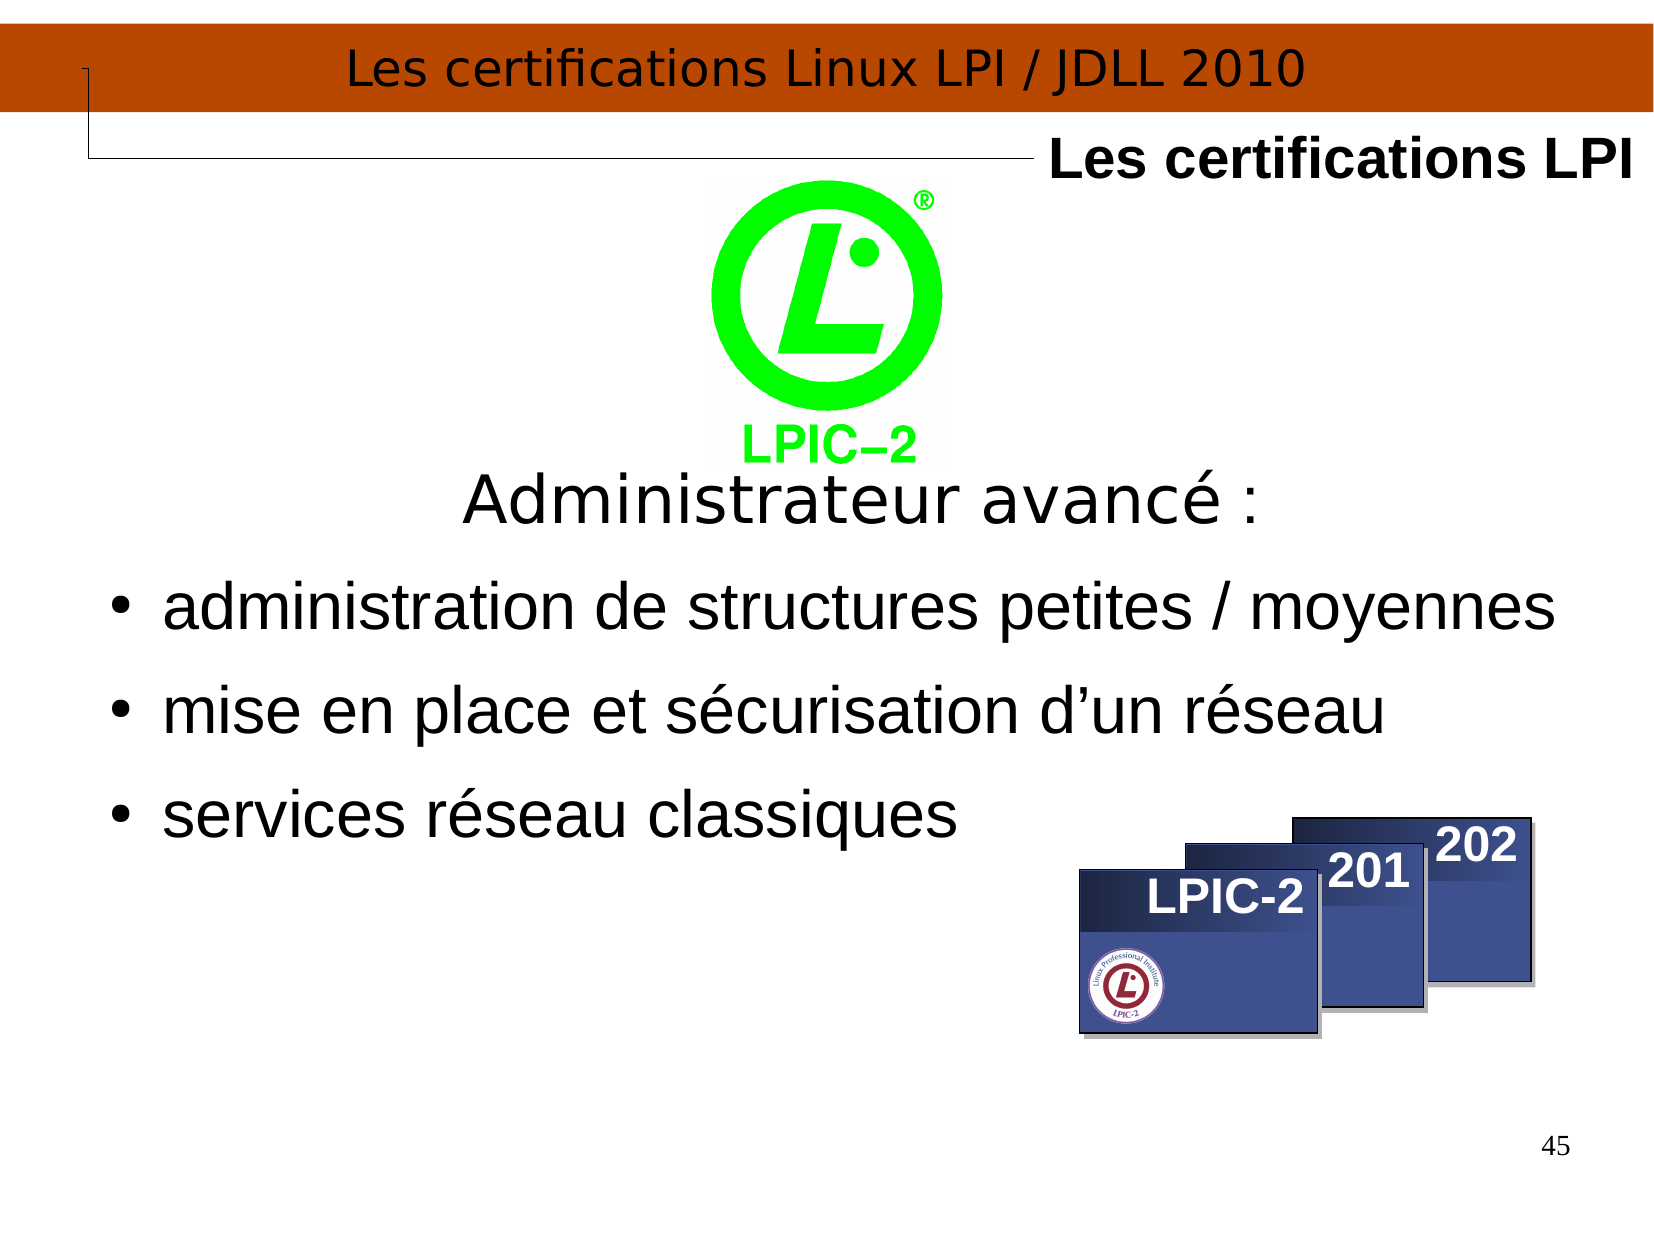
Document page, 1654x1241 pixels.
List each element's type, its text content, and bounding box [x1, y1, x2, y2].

text_box 201 [1312, 834, 1426, 906]
text_box [1185, 818, 1419, 860]
text_box 202 [1419, 808, 1533, 881]
title Les certifications Linux LPI / JDLL 2010 [82, 39, 1571, 99]
list Administrateur avancé : administration de structures petites / moyennes mise en place et sécurisation d’un réseau services réseau classiques [91, 236, 1580, 1047]
text_box LPIC-2 [1131, 860, 1320, 932]
text_box Les certifications LPI [1033, 118, 1654, 198]
text_box [1079, 822, 1536, 1039]
text_box [0, 23, 1654, 113]
picture [708, 177, 945, 465]
picture [1086, 946, 1167, 1026]
